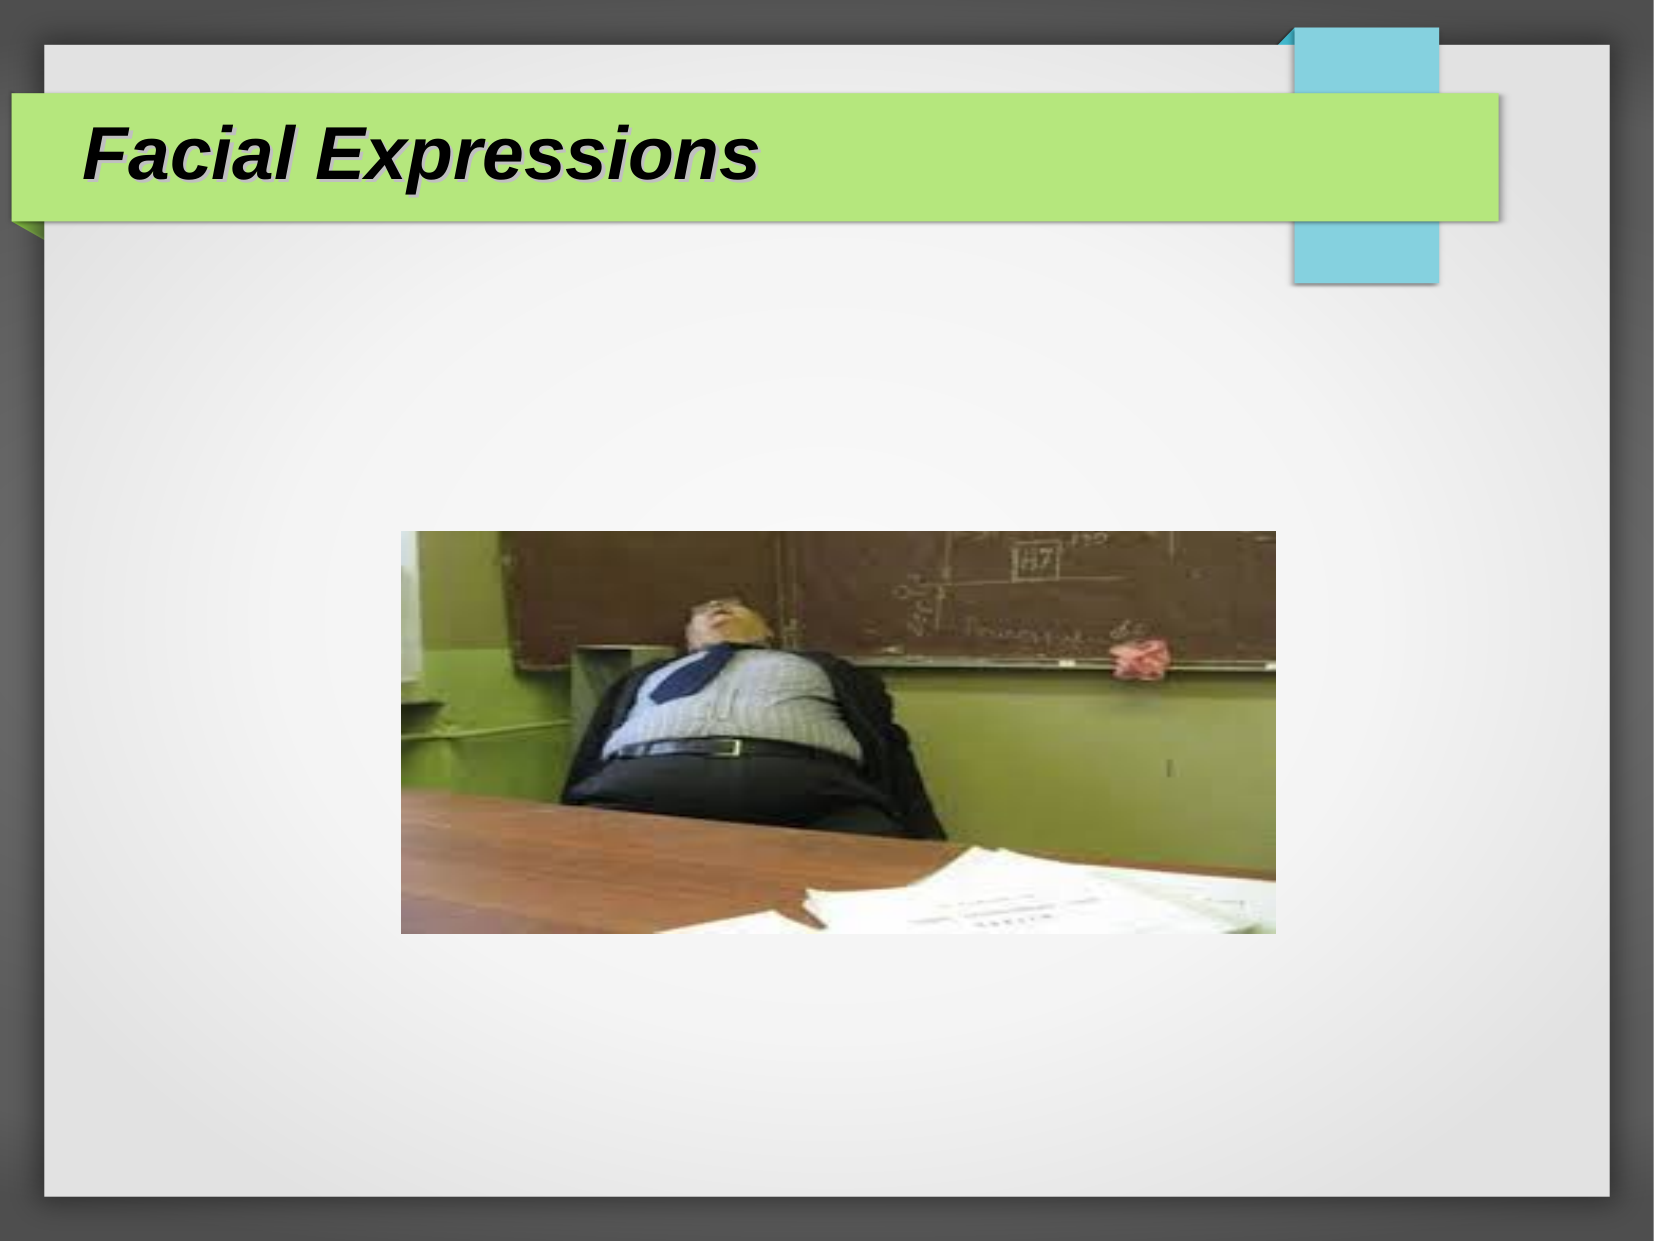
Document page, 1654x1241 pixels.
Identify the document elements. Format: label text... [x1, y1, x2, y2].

title Facial Expressions [82, 94, 1264, 213]
picture [0, 0, 1654, 1241]
